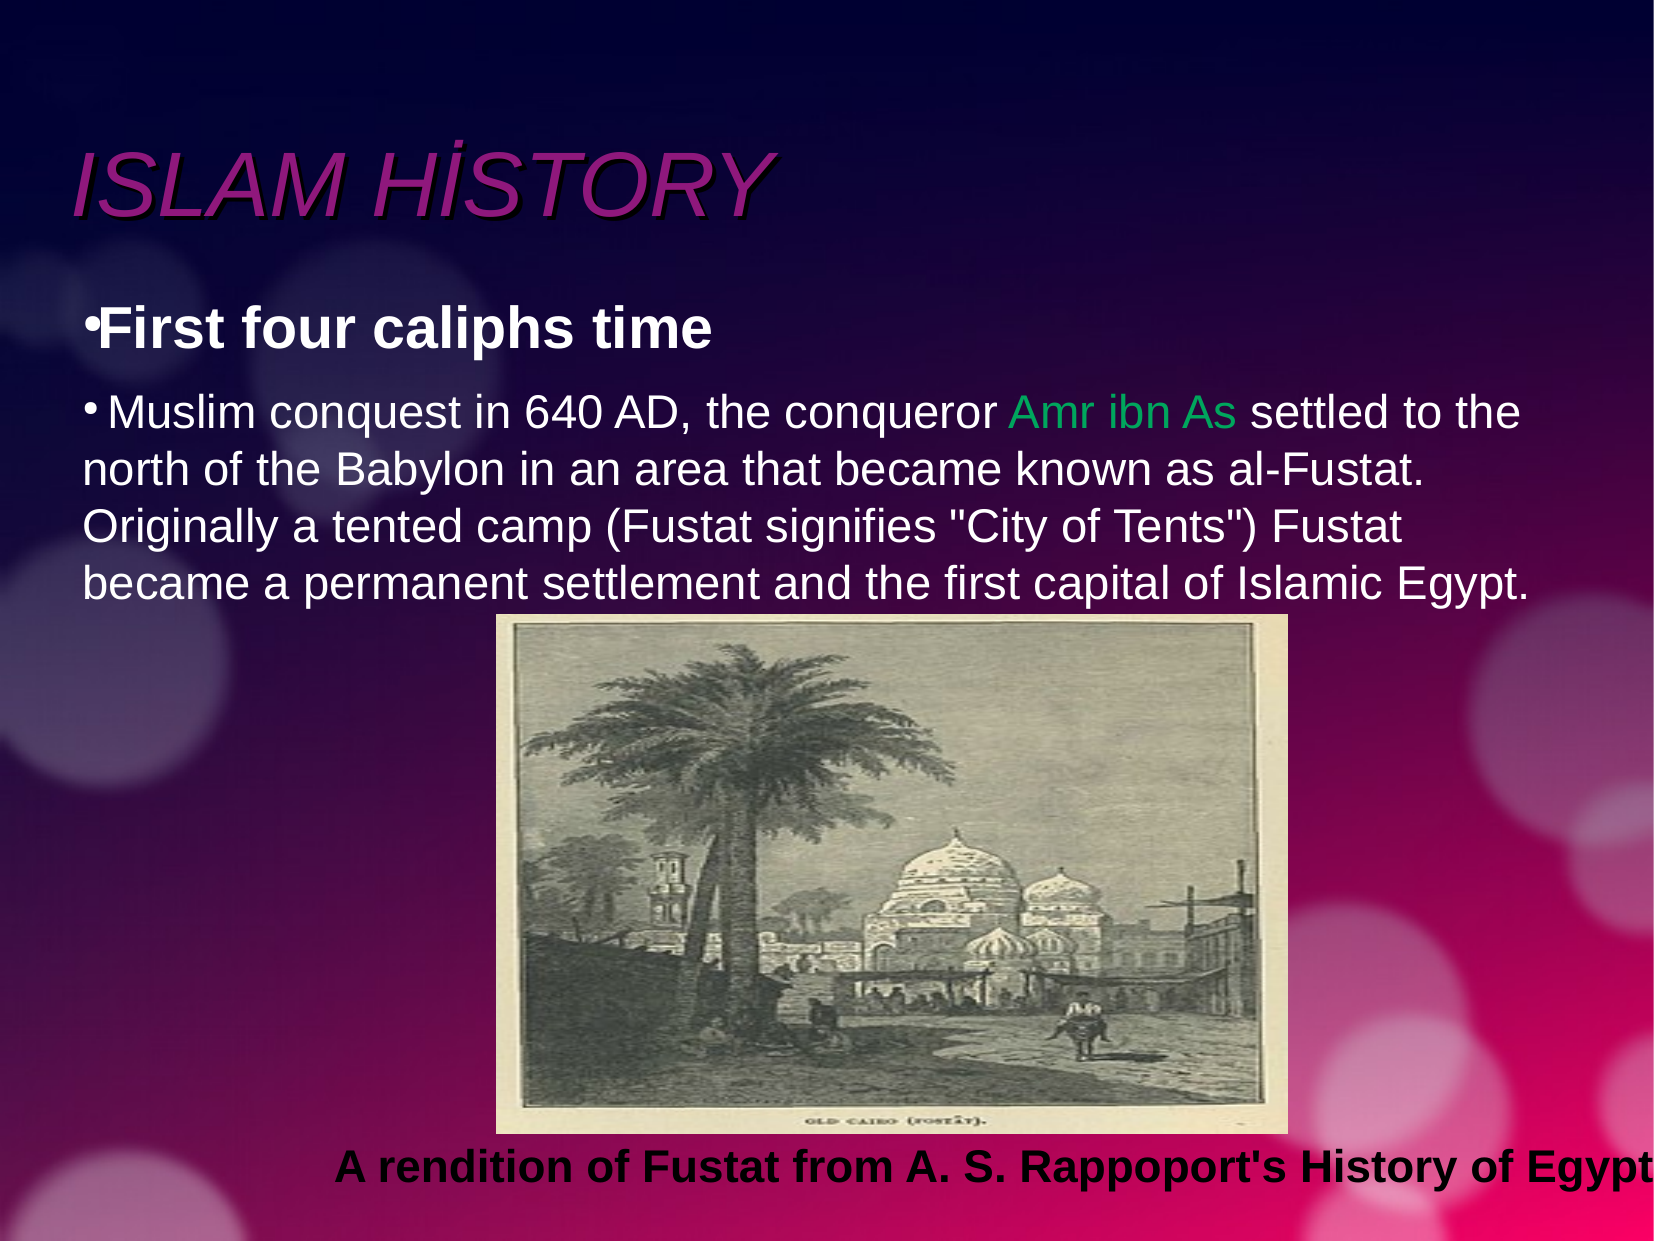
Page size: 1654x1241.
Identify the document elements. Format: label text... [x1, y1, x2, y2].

text_box A rendition of Fustat from A. S. Rappoport's History of Egypt [318, 1133, 1441, 1241]
list First four caliphs time Muslim conquest in 640 AD, the conqueror Amr ibn As settled to the north of the Babylon in an area that became known as al-Fustat. Originally a tented camp (Fustat signifies "City of Tents") Fustat became a permanent settlement and the first capital of Islamic Egypt. [82, 289, 1548, 615]
picture [496, 614, 1288, 1133]
title ISLAM HİSTORY [70, 76, 1559, 284]
